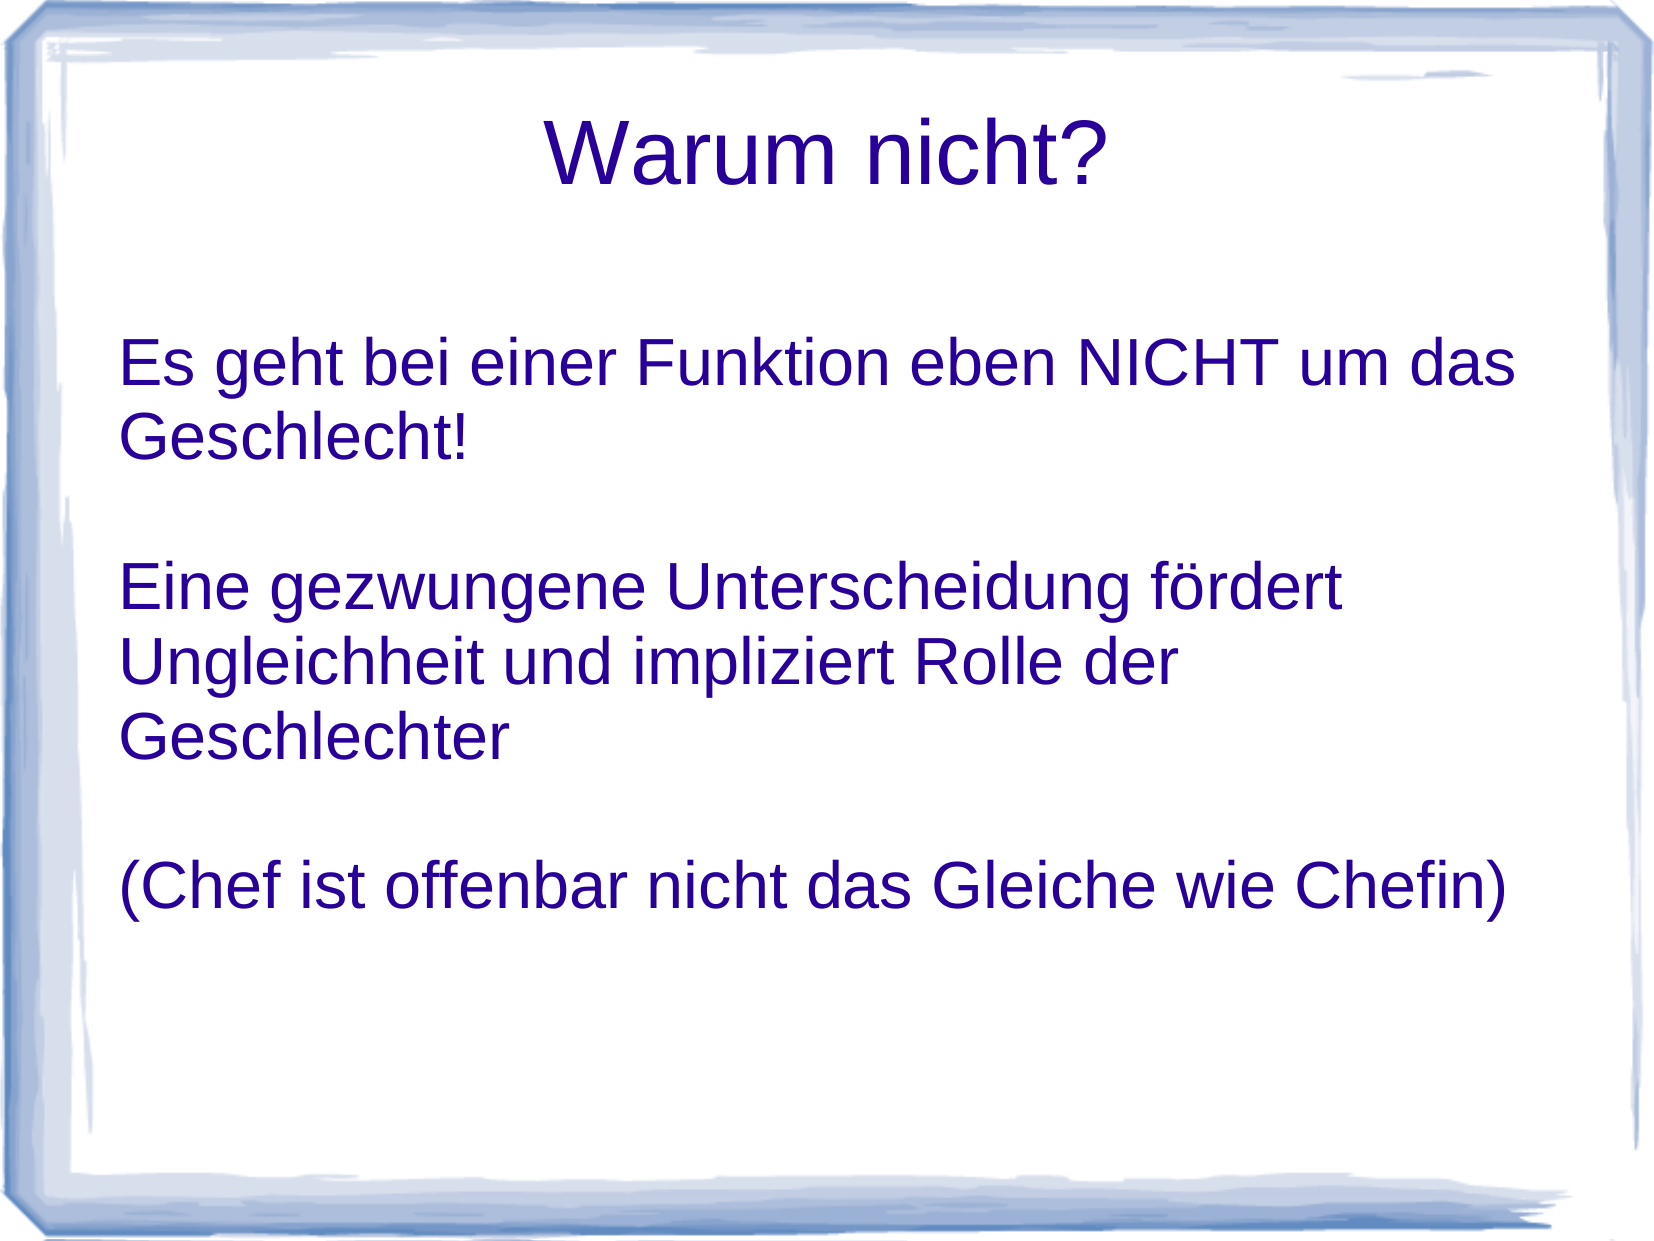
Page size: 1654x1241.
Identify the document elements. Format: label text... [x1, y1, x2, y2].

title Warum nicht? [82, 49, 1571, 257]
subtitle Es geht bei einer Funktion eben NICHT um das Geschlecht! Eine gezwungene Unterscheidung fördert Ungleichheit und impliziert Rolle der Geschlechter (Chef ist offenbar nicht das Gleiche wie Chefin) [118, 324, 1571, 1148]
picture [0, 0, 1654, 1241]
